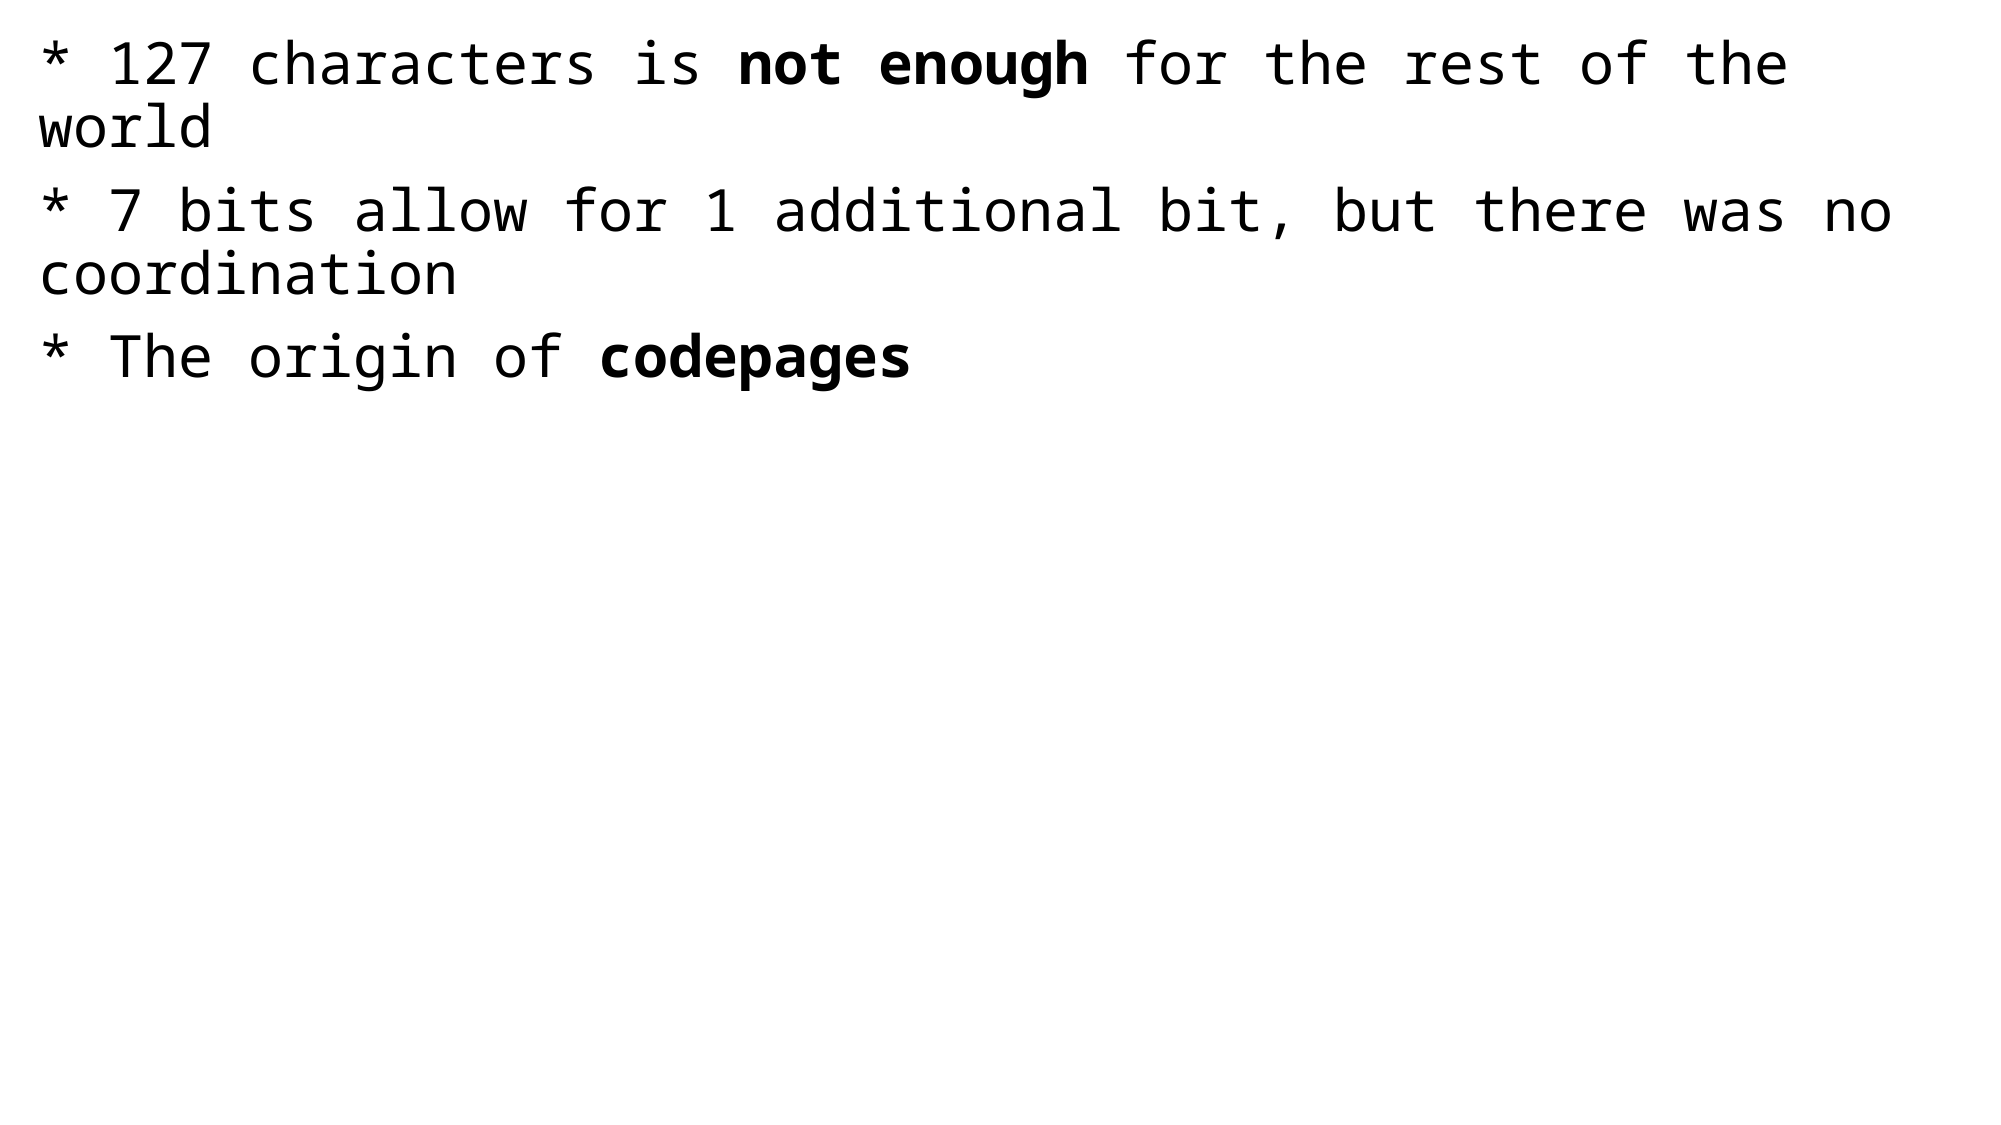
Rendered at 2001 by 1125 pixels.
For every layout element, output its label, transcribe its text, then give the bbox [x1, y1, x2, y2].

list * 127 characters is not enough for the rest of the world * 7 bits allow for 1 additional bit, but there was no coordination * The origin of codepages [23, 27, 1977, 511]
